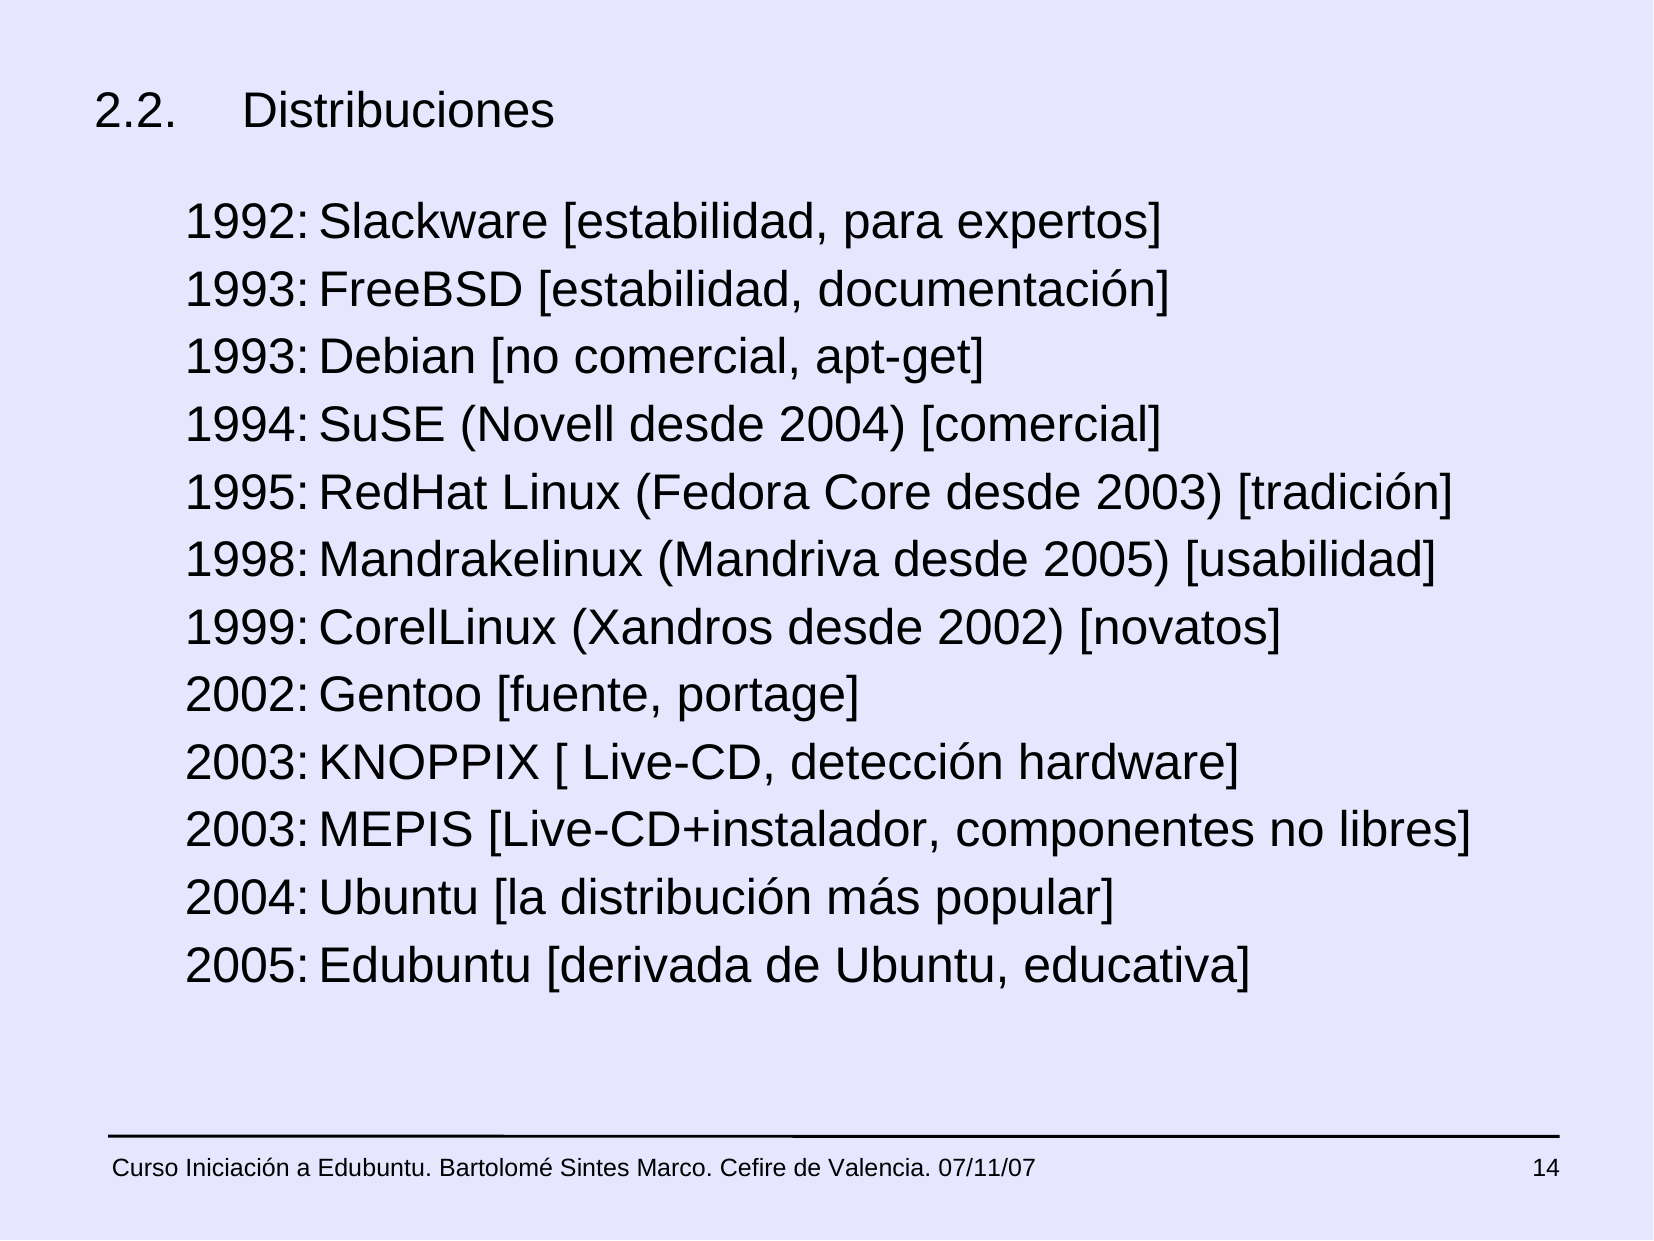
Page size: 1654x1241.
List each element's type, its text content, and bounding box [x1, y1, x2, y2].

text_box 2.2. Distribuciones 1992: Slackware [estabilidad, para expertos] 1993: FreeBSD [estabilidad, documentación] 1993: Debian [no comercial, apt-get] 1994: SuSE (Novell desde 2004) [comercial] 1995: RedHat Linux (Fedora Core desde 2003) [tradición] 1998: Mandrakelinux (Mandriva desde 2005) [usabilidad] 1999: CorelLinux (Xandros desde 2002) [novatos] 2002: Gentoo [fuente, portage] 2003: KNOPPIX [ Live-CD, detección hardware] 2003: MEPIS [Live-CD+instalador, componentes no libres] 2004: Ubuntu [la distribución más popular] 2005: Edubuntu [derivada de Ubuntu, educativa] [94, 82, 1549, 1031]
